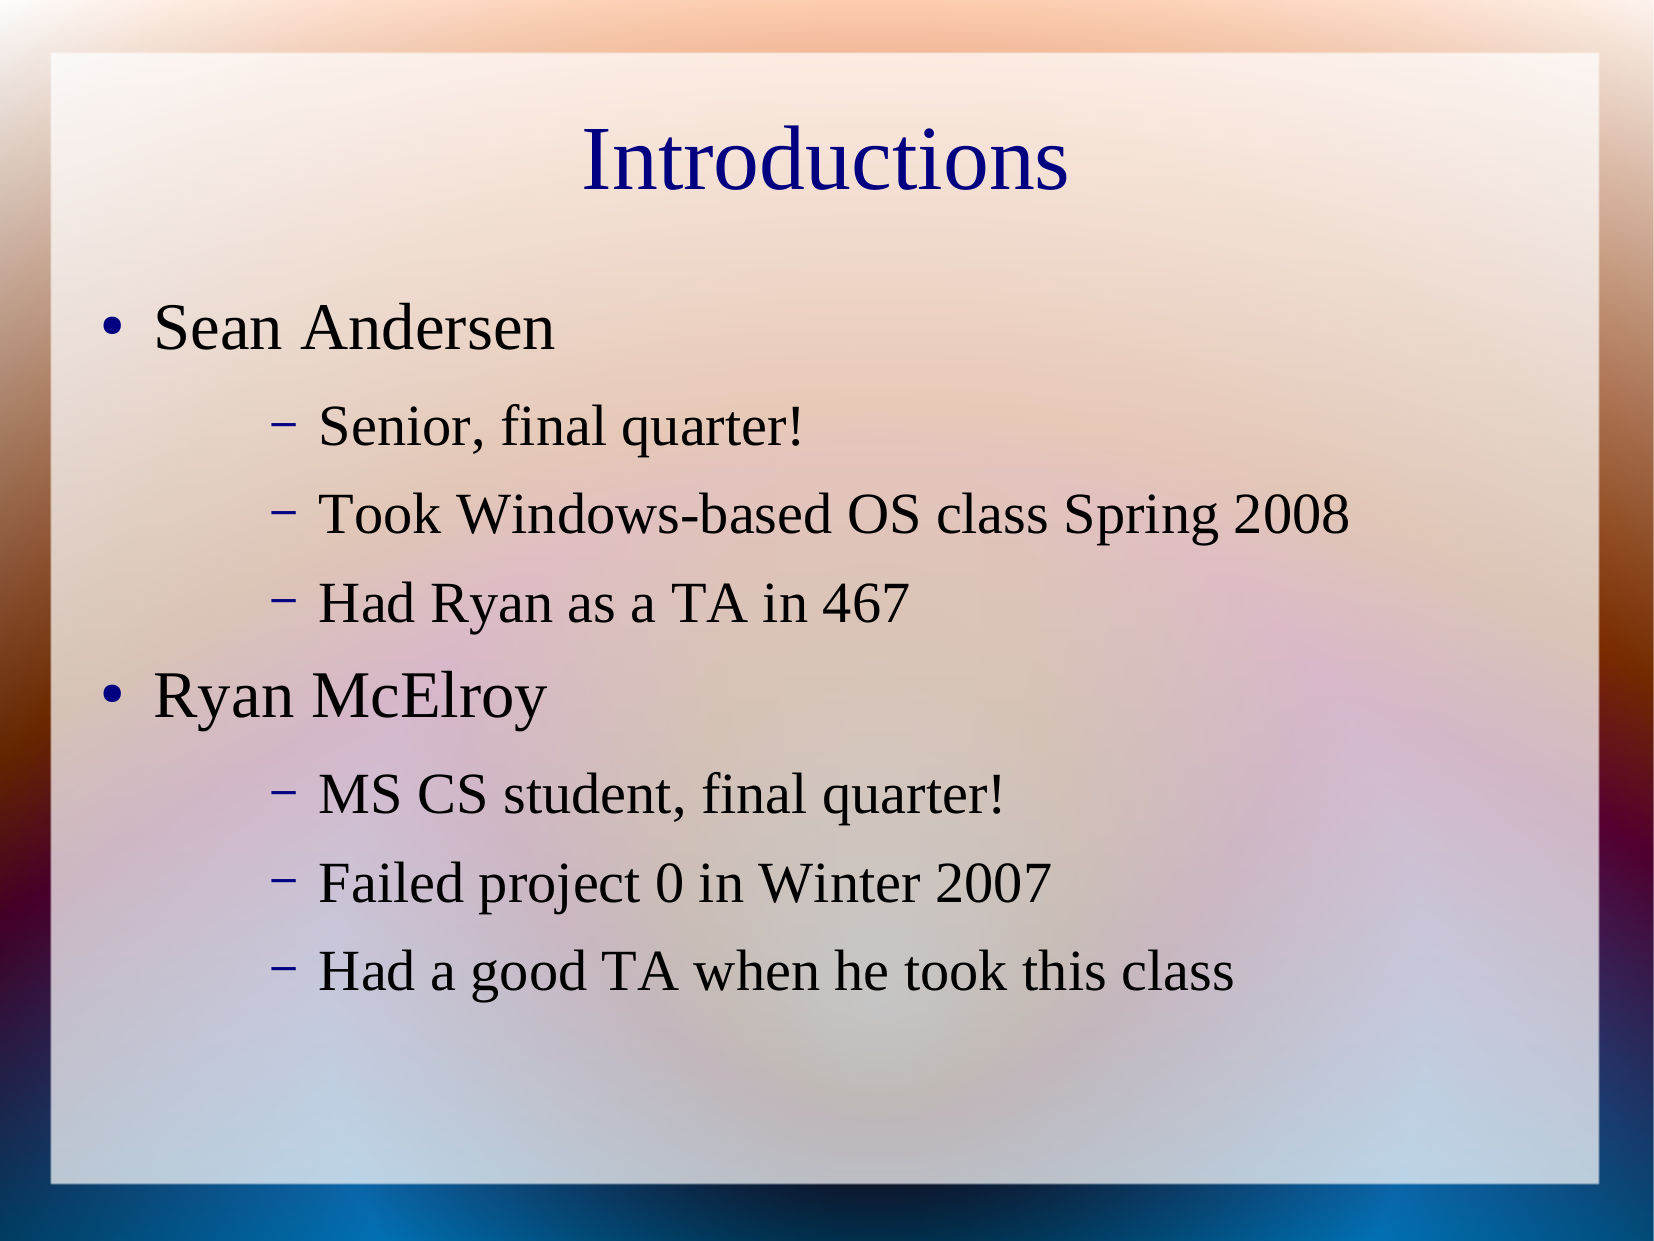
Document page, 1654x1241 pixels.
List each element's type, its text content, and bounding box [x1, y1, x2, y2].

list Sean Andersen Senior, final quarter! Took Windows-based OS class Spring 2008 Had Ryan as a TA in 467 Ryan McElroy MS CS student, final quarter! Failed project 0 in Winter 2007 Had a good TA when he took this class [82, 290, 1571, 1019]
title Introductions [82, 62, 1571, 256]
picture [0, 0, 1654, 1241]
